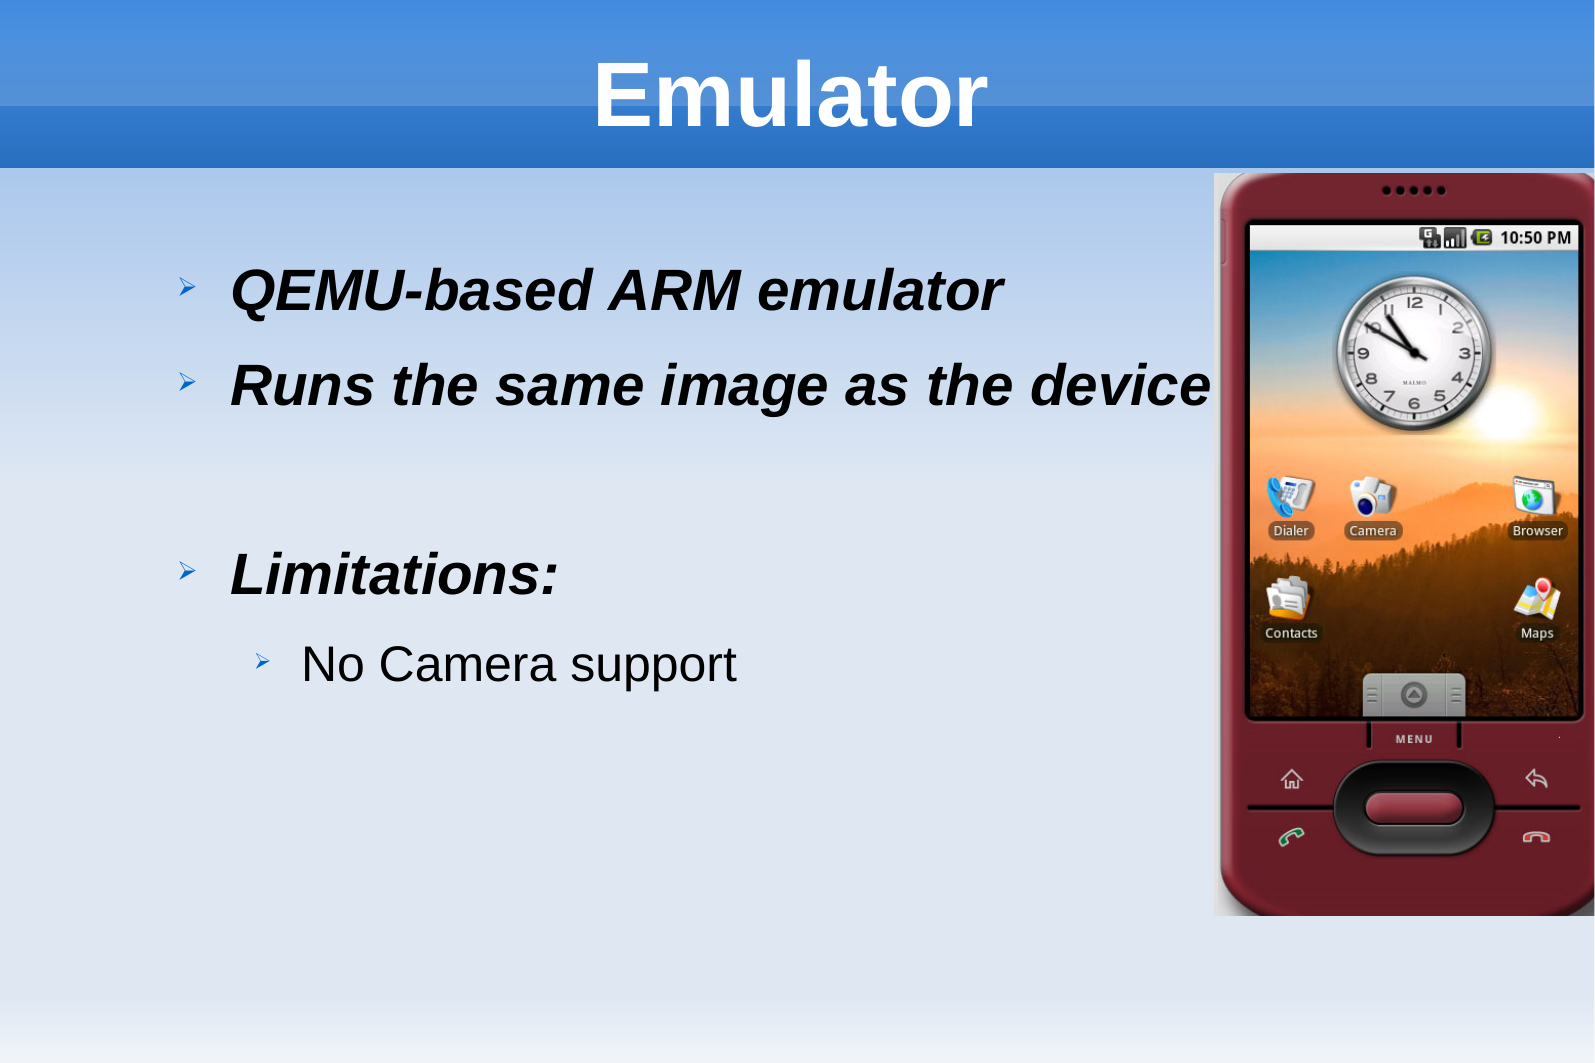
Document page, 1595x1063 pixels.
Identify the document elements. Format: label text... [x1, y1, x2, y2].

text_box [1214, 173, 1595, 916]
title Emulator [74, 13, 1510, 177]
list QEMU-based ARM emulator Runs the same image as the device Limitations: No Camera support [159, 258, 1595, 945]
picture [0, 0, 1595, 1063]
